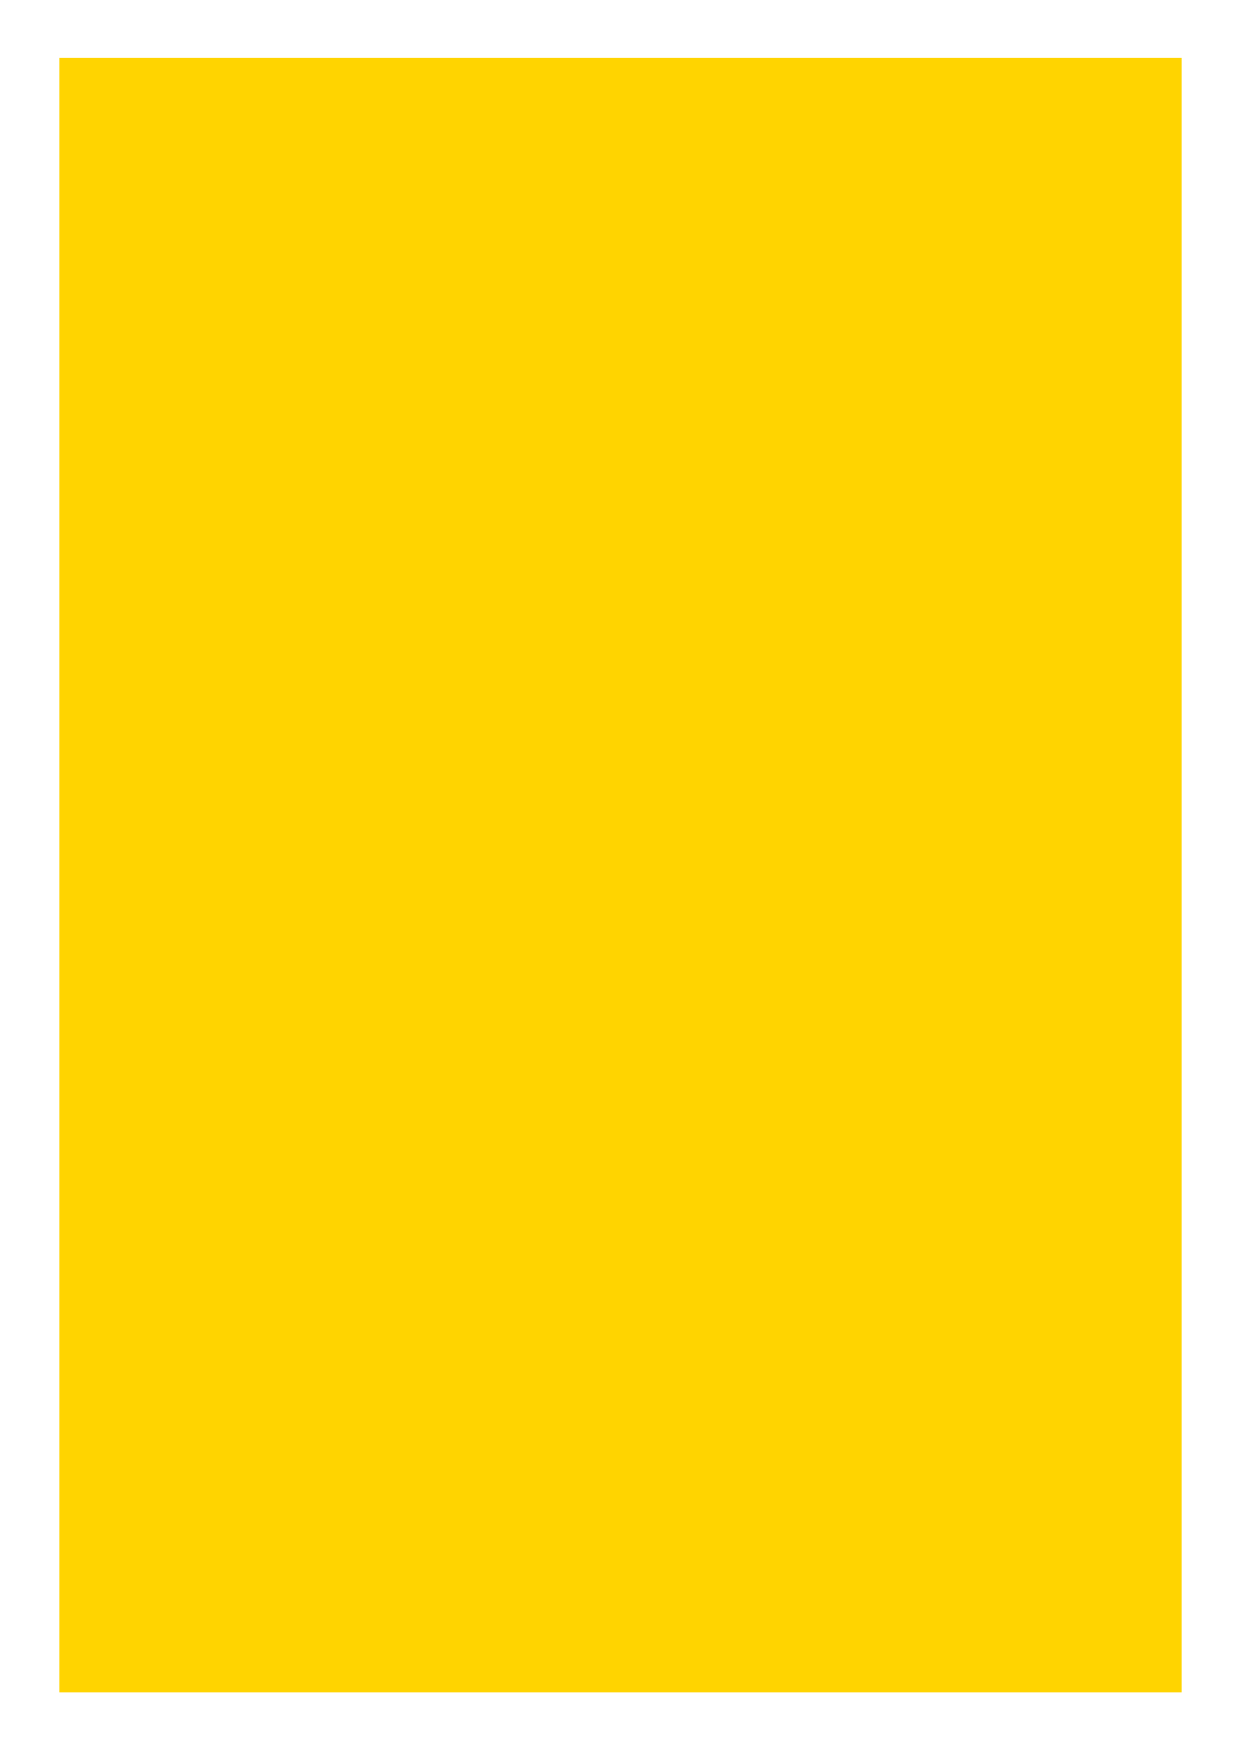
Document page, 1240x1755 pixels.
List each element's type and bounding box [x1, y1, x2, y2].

text_box [59, 57, 1182, 1693]
